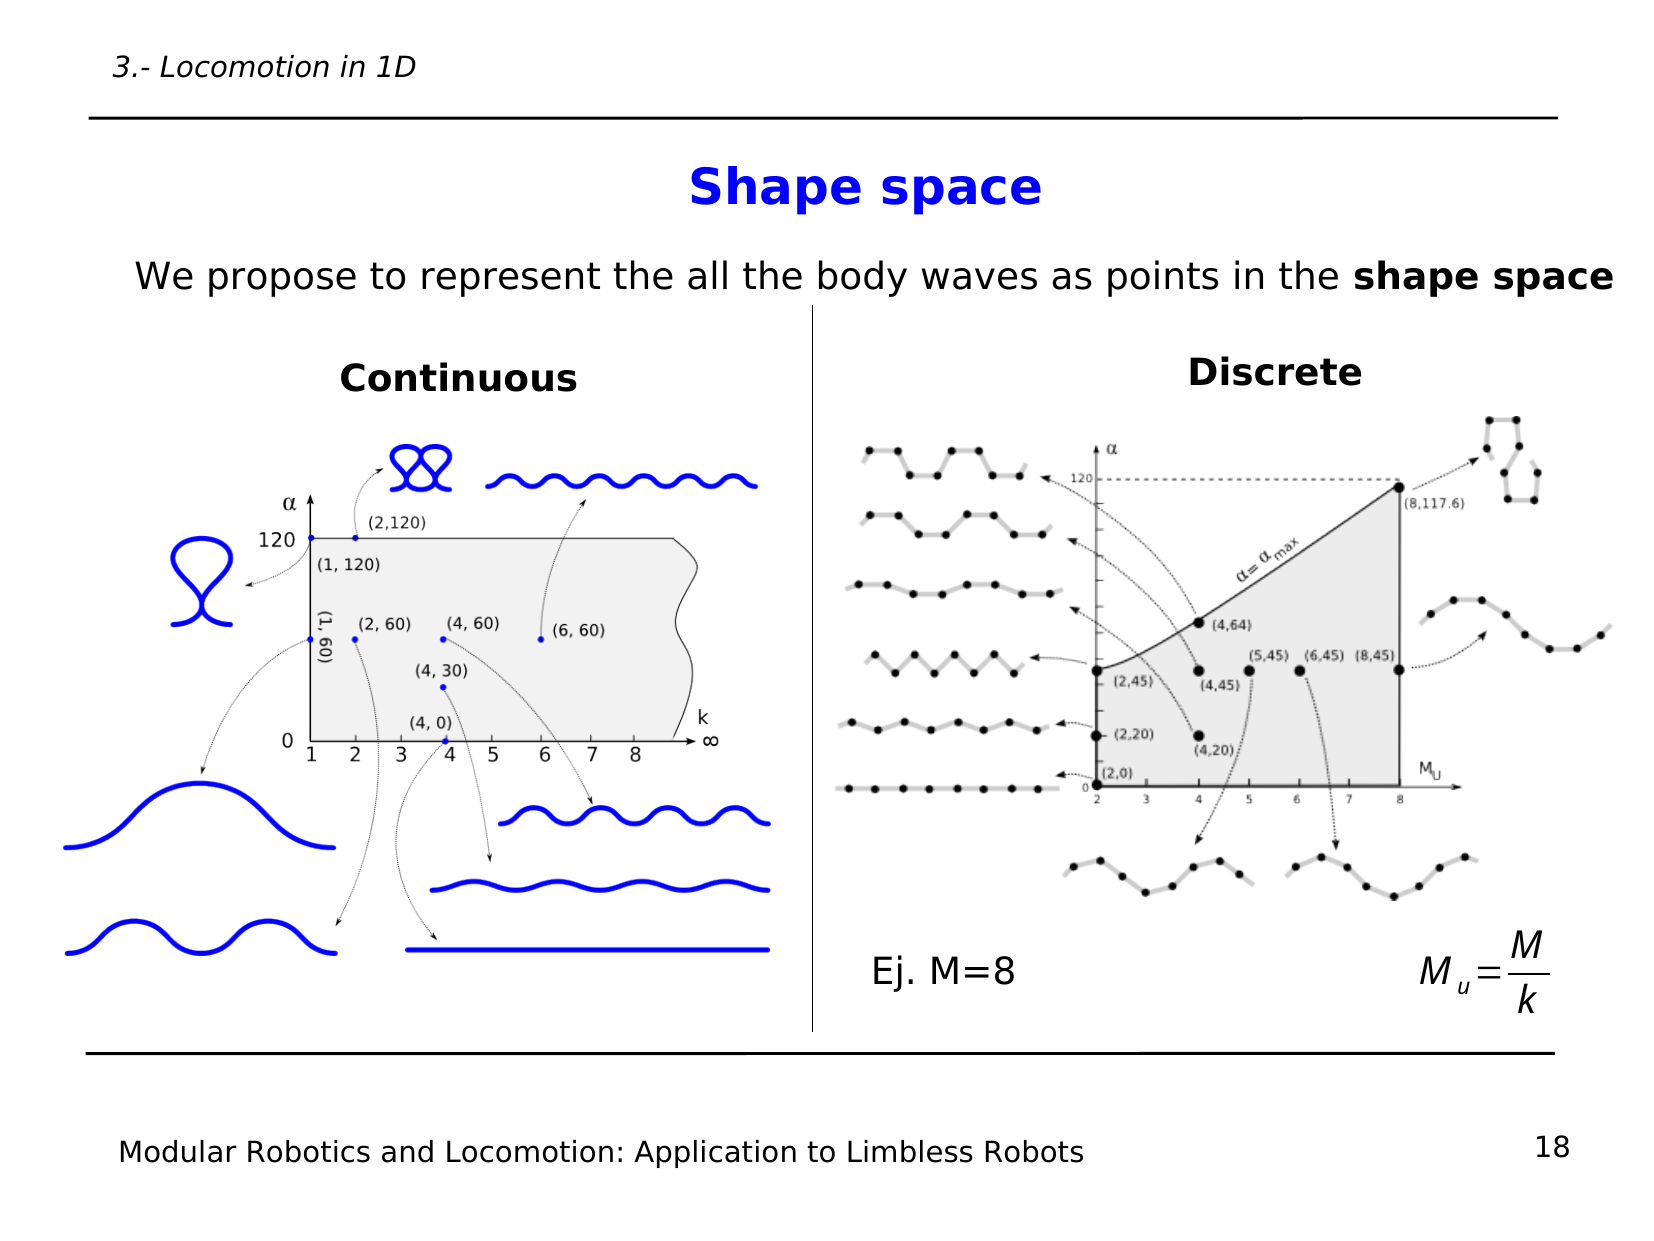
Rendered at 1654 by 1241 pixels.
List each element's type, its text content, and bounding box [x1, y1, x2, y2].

text_box 3.- Locomotion in 1D [97, 42, 433, 93]
chart [1408, 922, 1561, 1024]
picture [833, 416, 1614, 901]
text_box Modular Robotics and Locomotion: Application to Limbless Robots [103, 1127, 1101, 1178]
text_box Continuous [324, 348, 589, 408]
text_box Shape space [673, 150, 1052, 224]
text_box We propose to represent the all the body waves as points in the shape space [107, 246, 1624, 306]
text_box Ej. M=8 [856, 942, 1029, 1001]
text_box Discrete [1172, 343, 1375, 403]
picture [63, 444, 771, 956]
